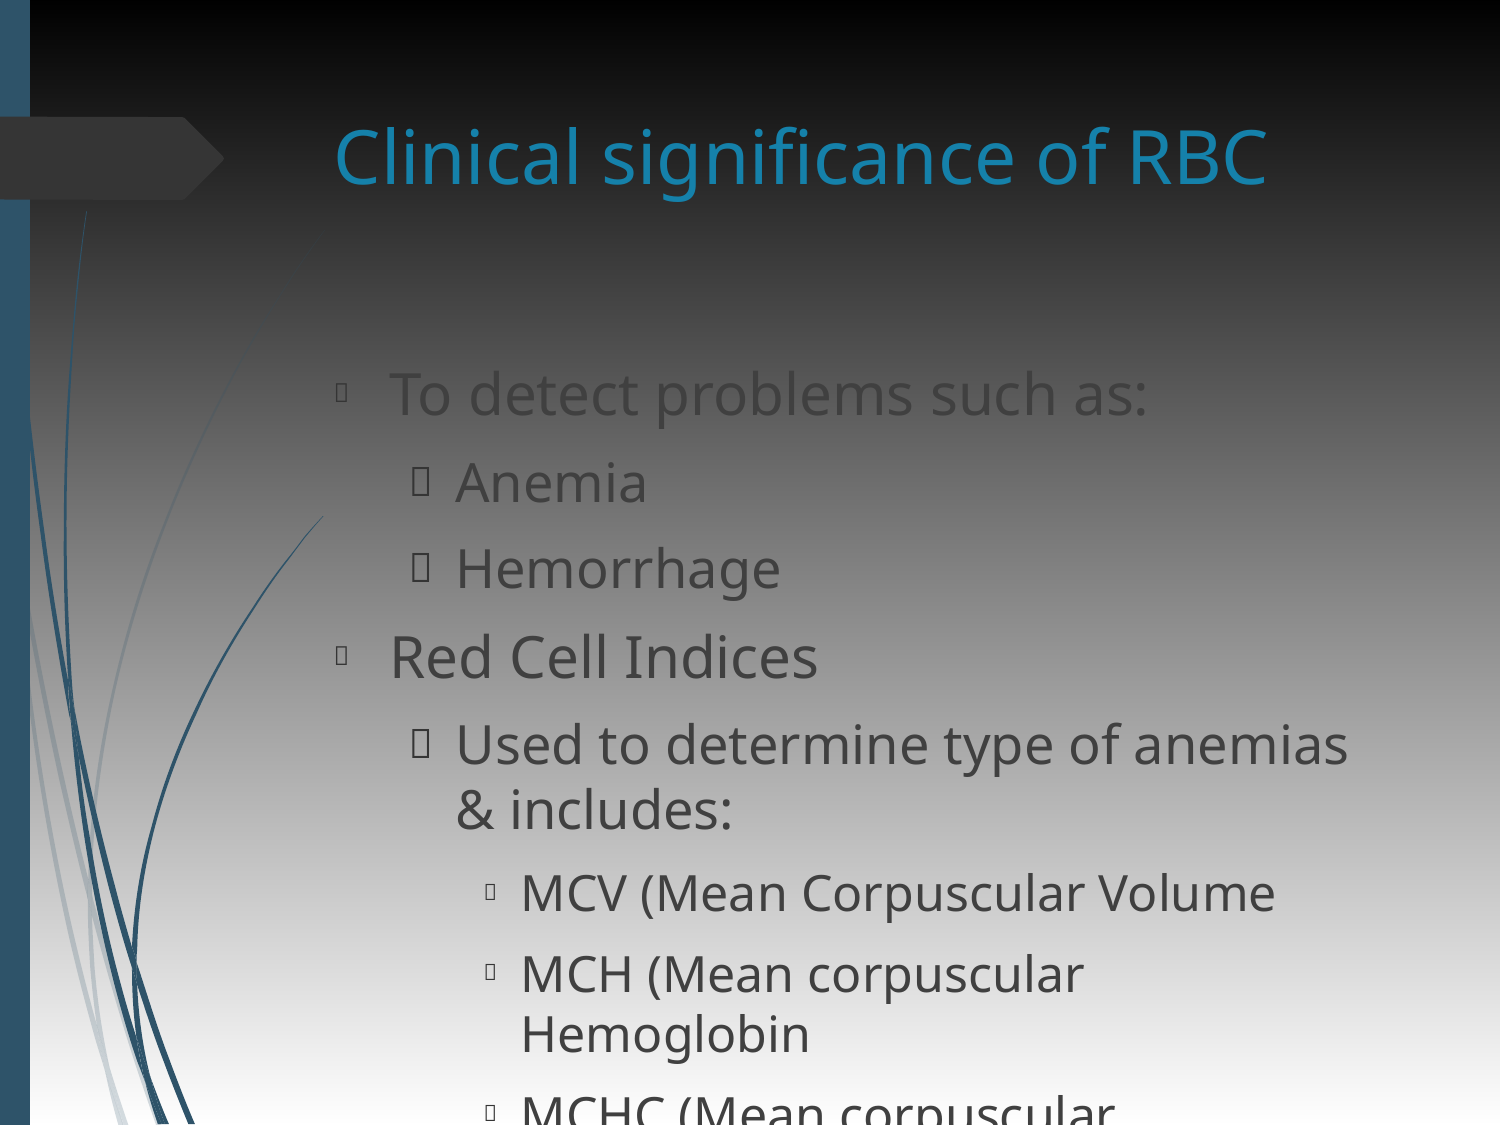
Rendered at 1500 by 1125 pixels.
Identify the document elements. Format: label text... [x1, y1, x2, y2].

list To detect problems such as: Anemia Hemorrhage Red Cell Indices Used to determine type of anemias & includes: MCV (Mean Corpuscular Volume MCH (Mean corpuscular Hemoglobin MCHC (Mean corpuscular Hemoglobin Concentration [318, 350, 1400, 970]
title Clinical significance of RBC [319, 102, 1400, 313]
